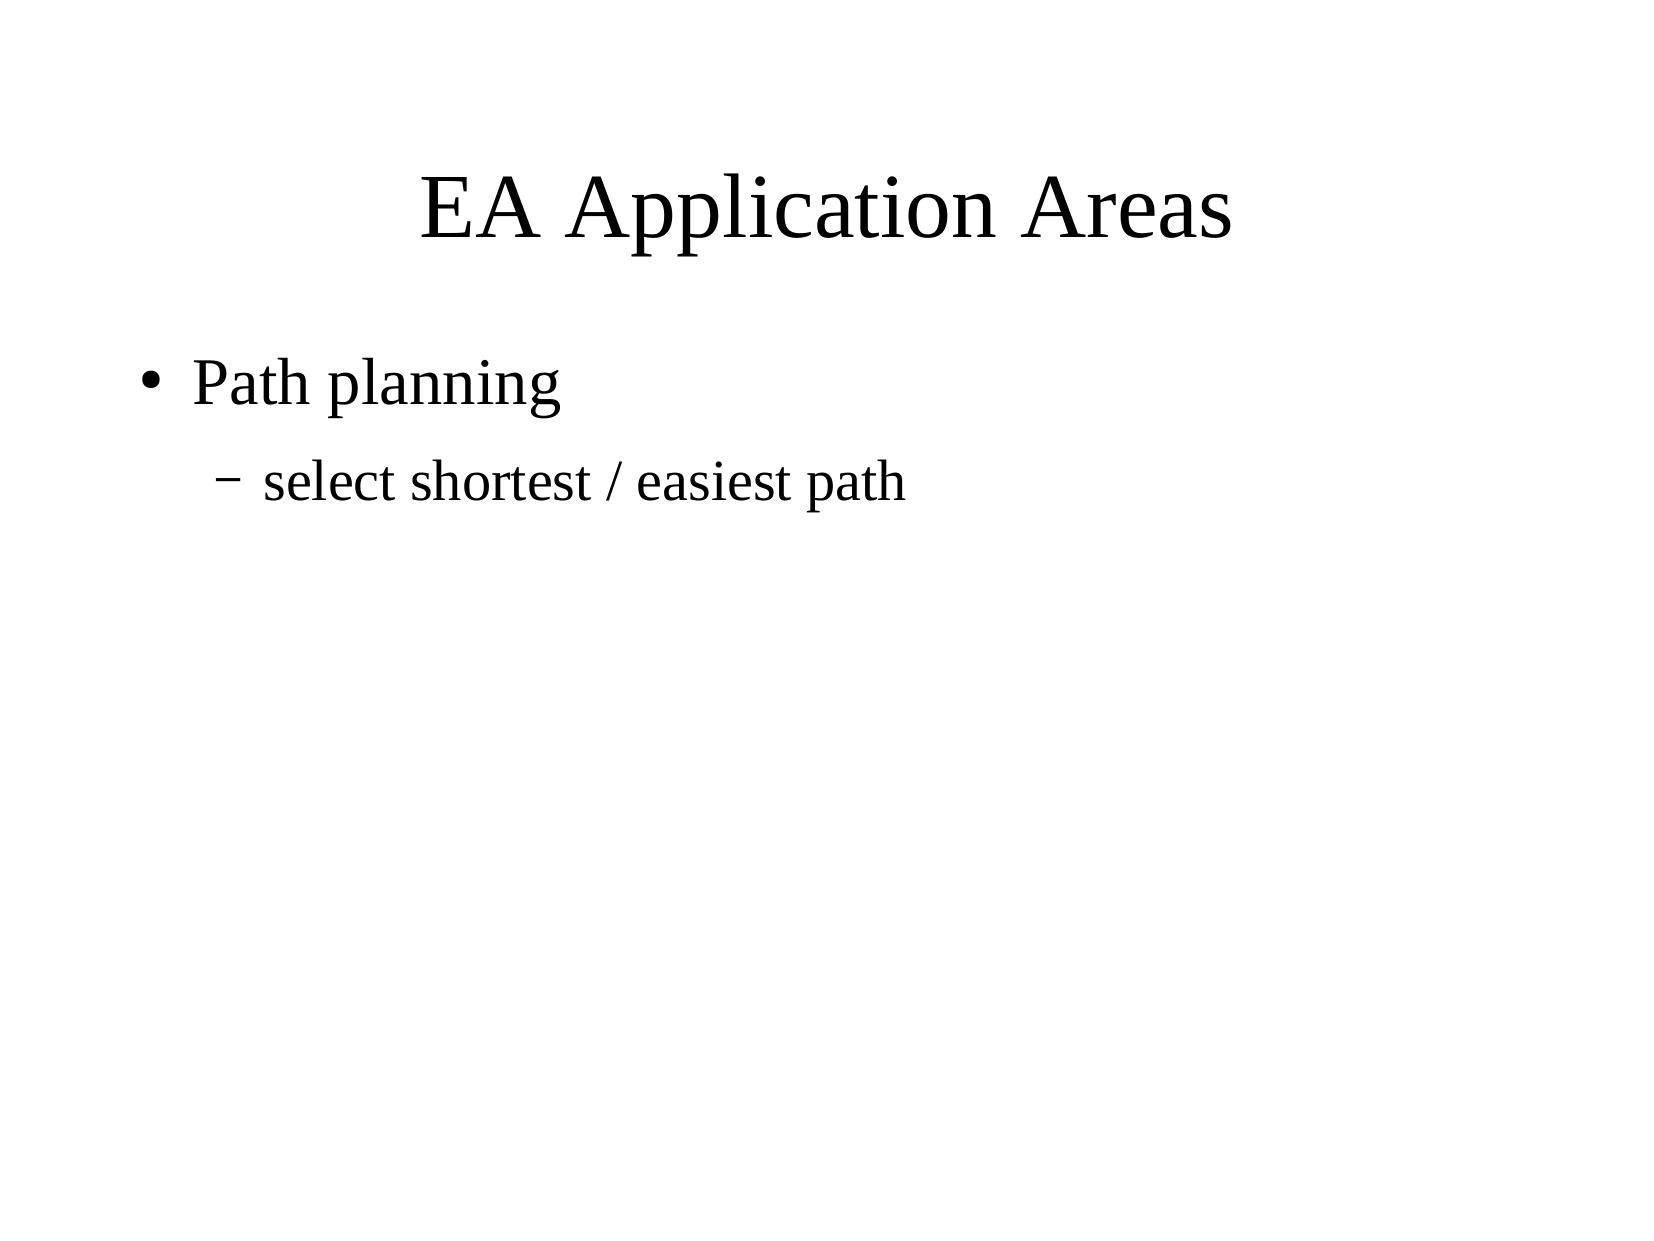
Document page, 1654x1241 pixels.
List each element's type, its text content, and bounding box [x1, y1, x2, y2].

list Path planning select shortest / easiest path [121, 344, 1534, 1127]
title EA Application Areas [121, 102, 1534, 311]
